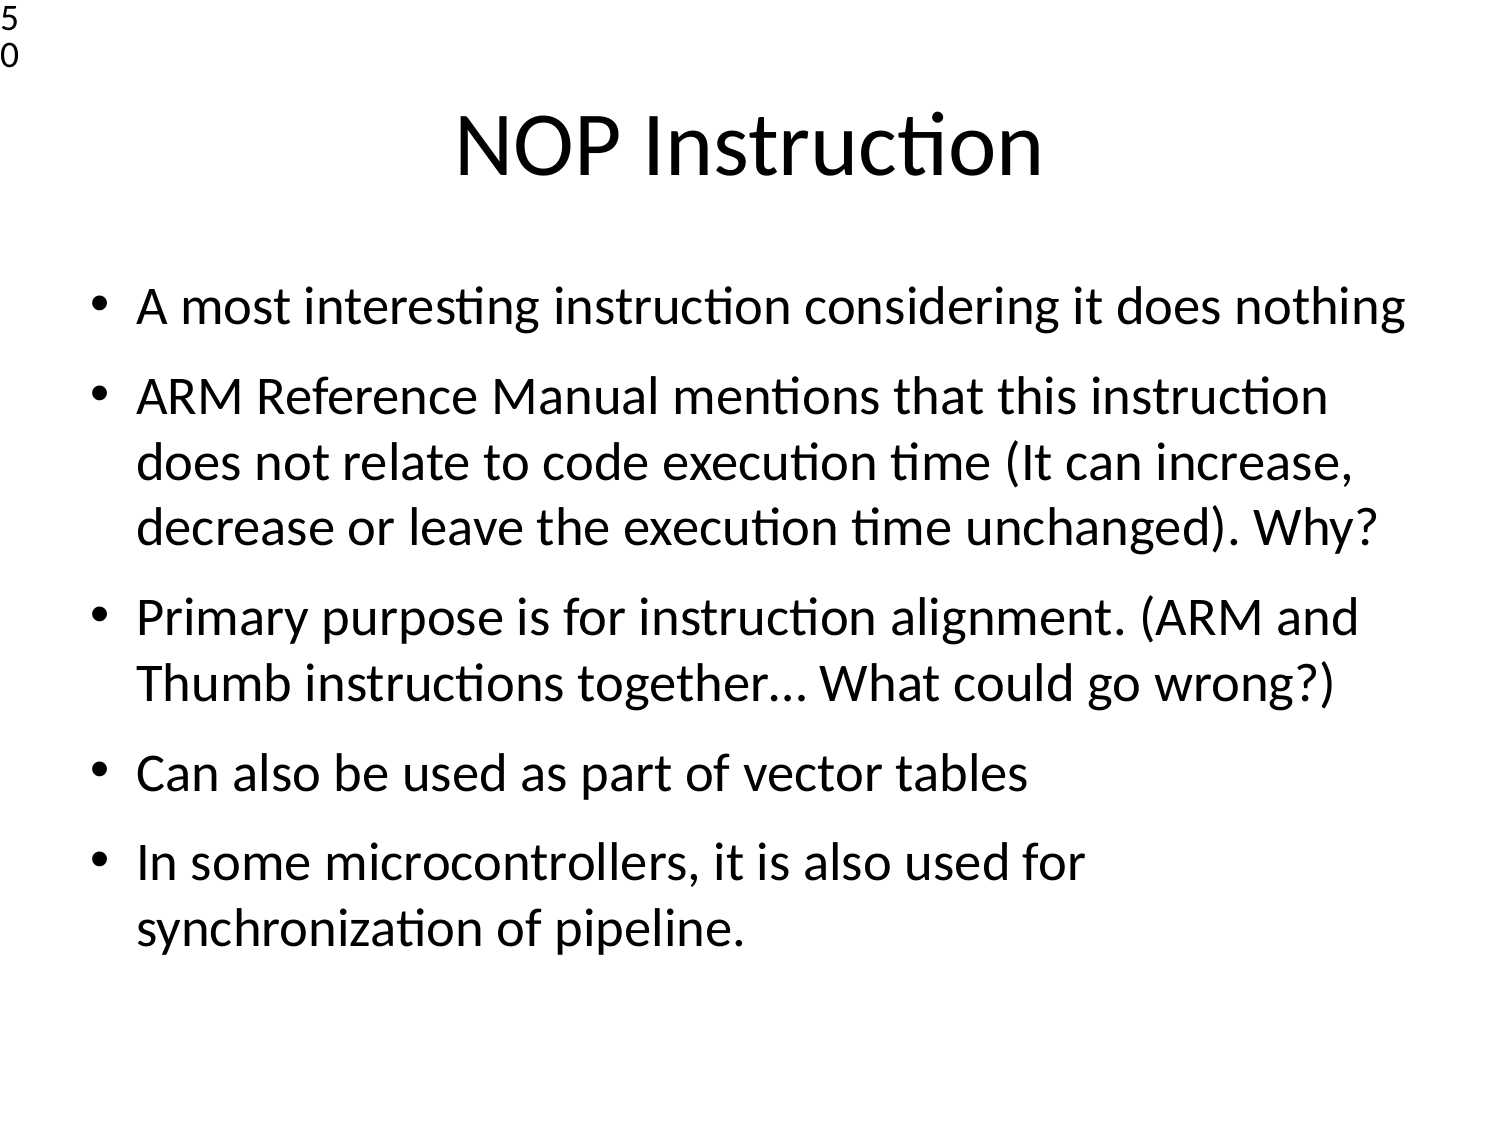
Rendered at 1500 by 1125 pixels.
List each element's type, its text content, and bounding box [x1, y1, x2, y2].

list A most interesting instruction considering it does nothing ARM Reference Manual mentions that this instruction does not relate to code execution time (It can increase, decrease or leave the execution time unchanged). Why? Primary purpose is for instruction alignment. (ARM and Thumb instructions together… What could go wrong?) Can also be used as part of vector tables In some microcontrollers, it is also used for synchronization of pipeline. [75, 262, 1425, 1005]
title NOP Instruction [75, 45, 1425, 233]
